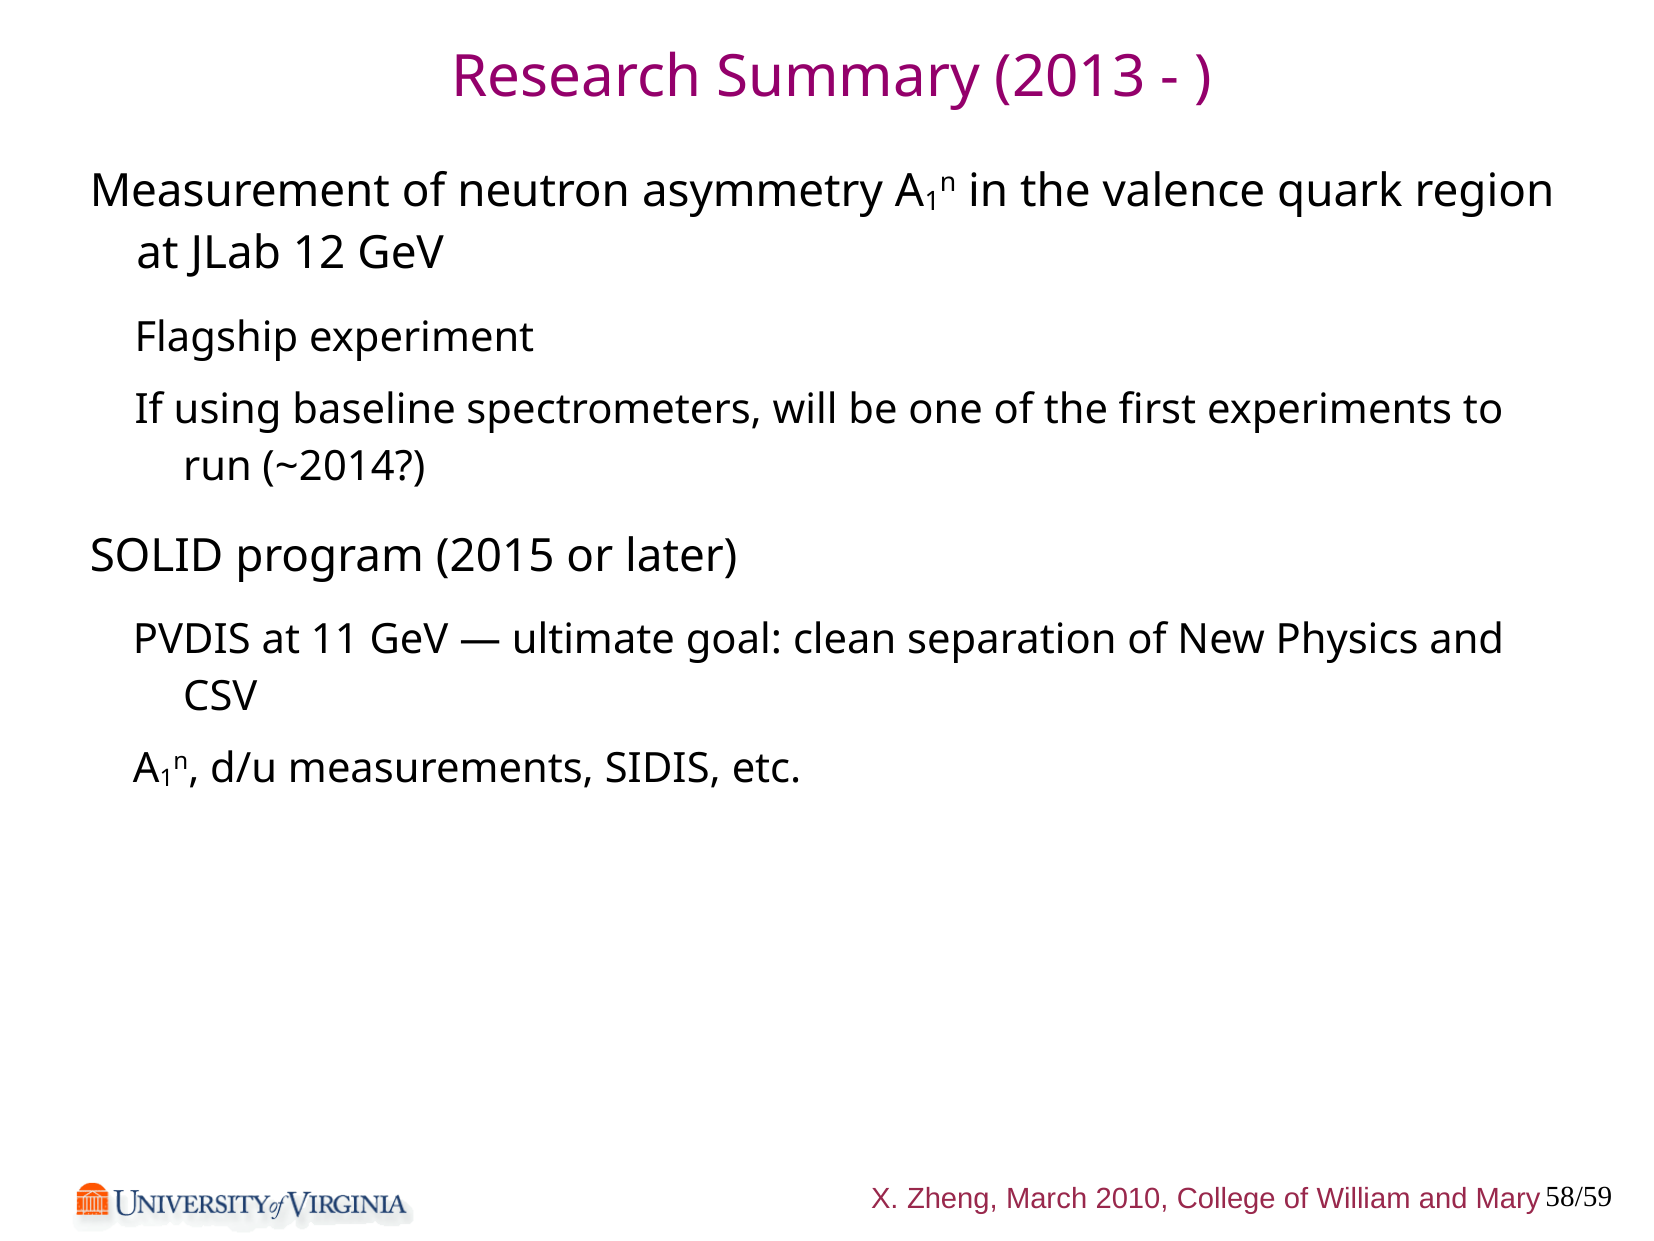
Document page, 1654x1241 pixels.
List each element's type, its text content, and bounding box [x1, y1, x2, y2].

title Research Summary (2013 - ) [126, 30, 1538, 117]
text_box Measurement of neutron asymmetry A1n in the valence quark region at JLab 12 GeV Flagship experiment If using baseline spectrometers, will be one of the first experiments to run (~2014?) SOLID program (2015 or later) PVDIS at 11 GeV — ultimate goal: clean separation of New Physics and CSV A1n, d/u measurements, SIDIS, etc. [75, 150, 1576, 874]
picture [53, 1165, 427, 1241]
